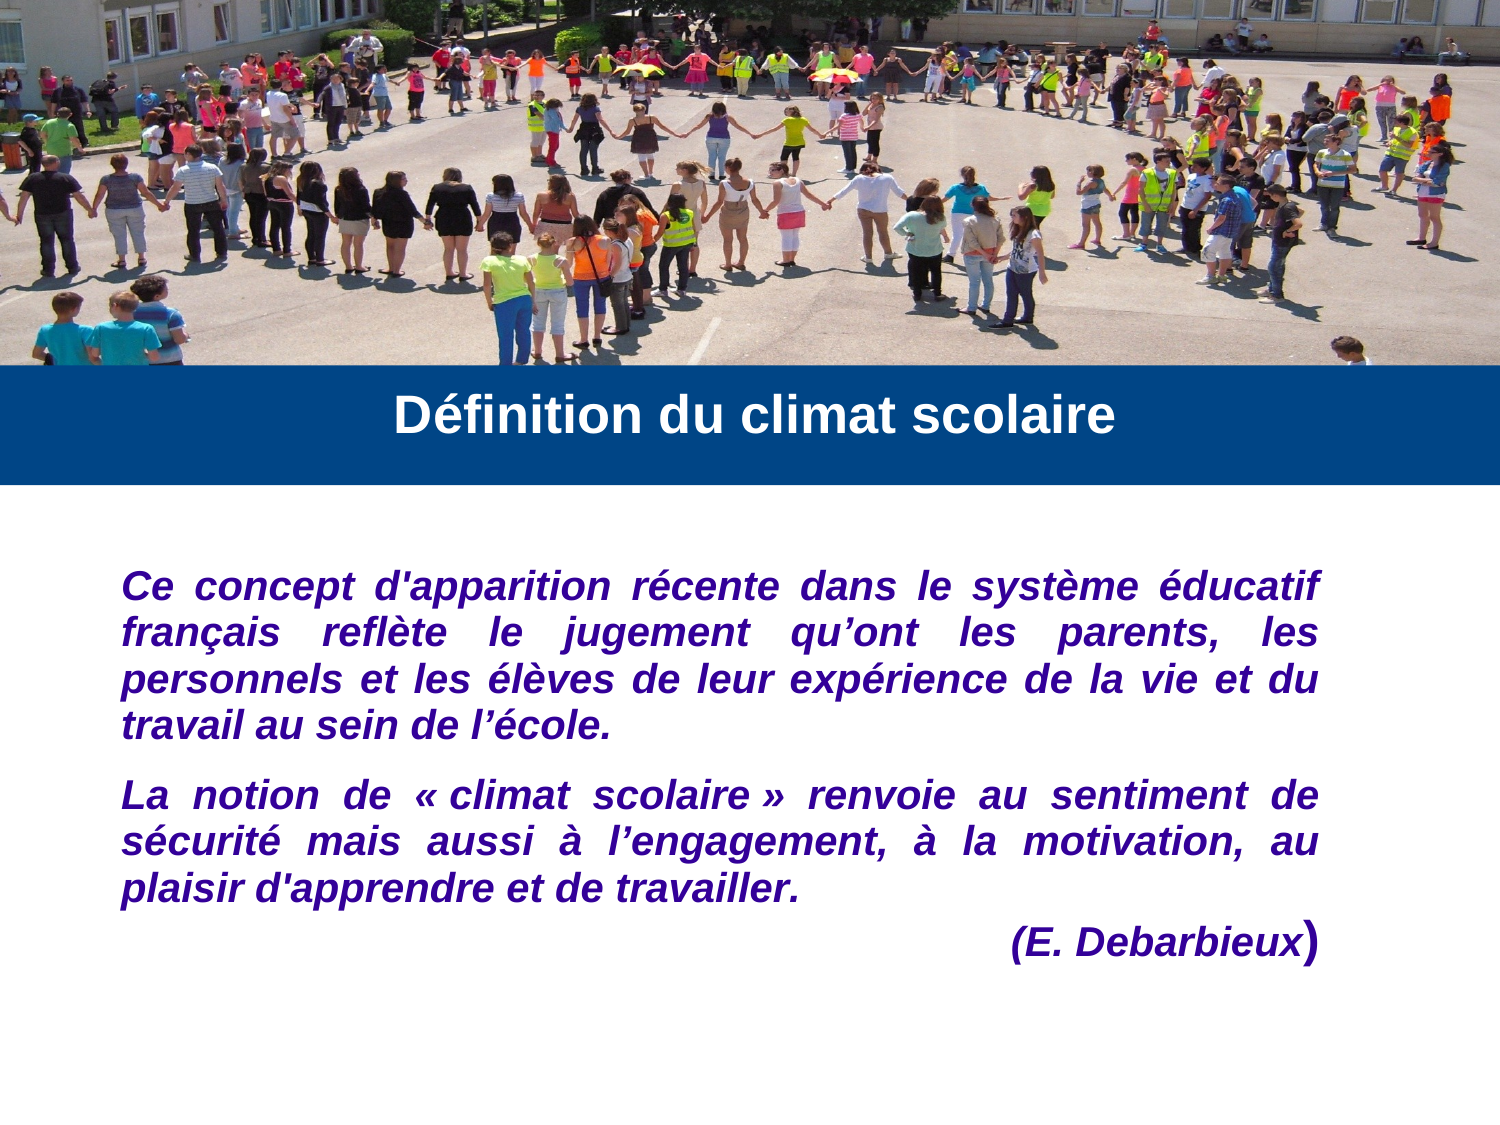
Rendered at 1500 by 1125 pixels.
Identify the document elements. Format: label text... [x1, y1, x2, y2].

text_box Ce concept d'apparition récente dans le système éducatif français reflète le jugement qu’ont les parents, les personnels et les élèves de leur expérience de la vie et du travail au sein de l’école. La notion de « climat scolaire » renvoie au sentiment de sécurité mais aussi à l’engagement, à la motivation, au plaisir d'apprendre et de travailler. (E. Debarbieux) [106, 555, 1335, 1064]
text_box [0, 366, 1500, 485]
picture [0, 0, 1500, 366]
text_box Définition du climat scolaire [11, 377, 1500, 504]
